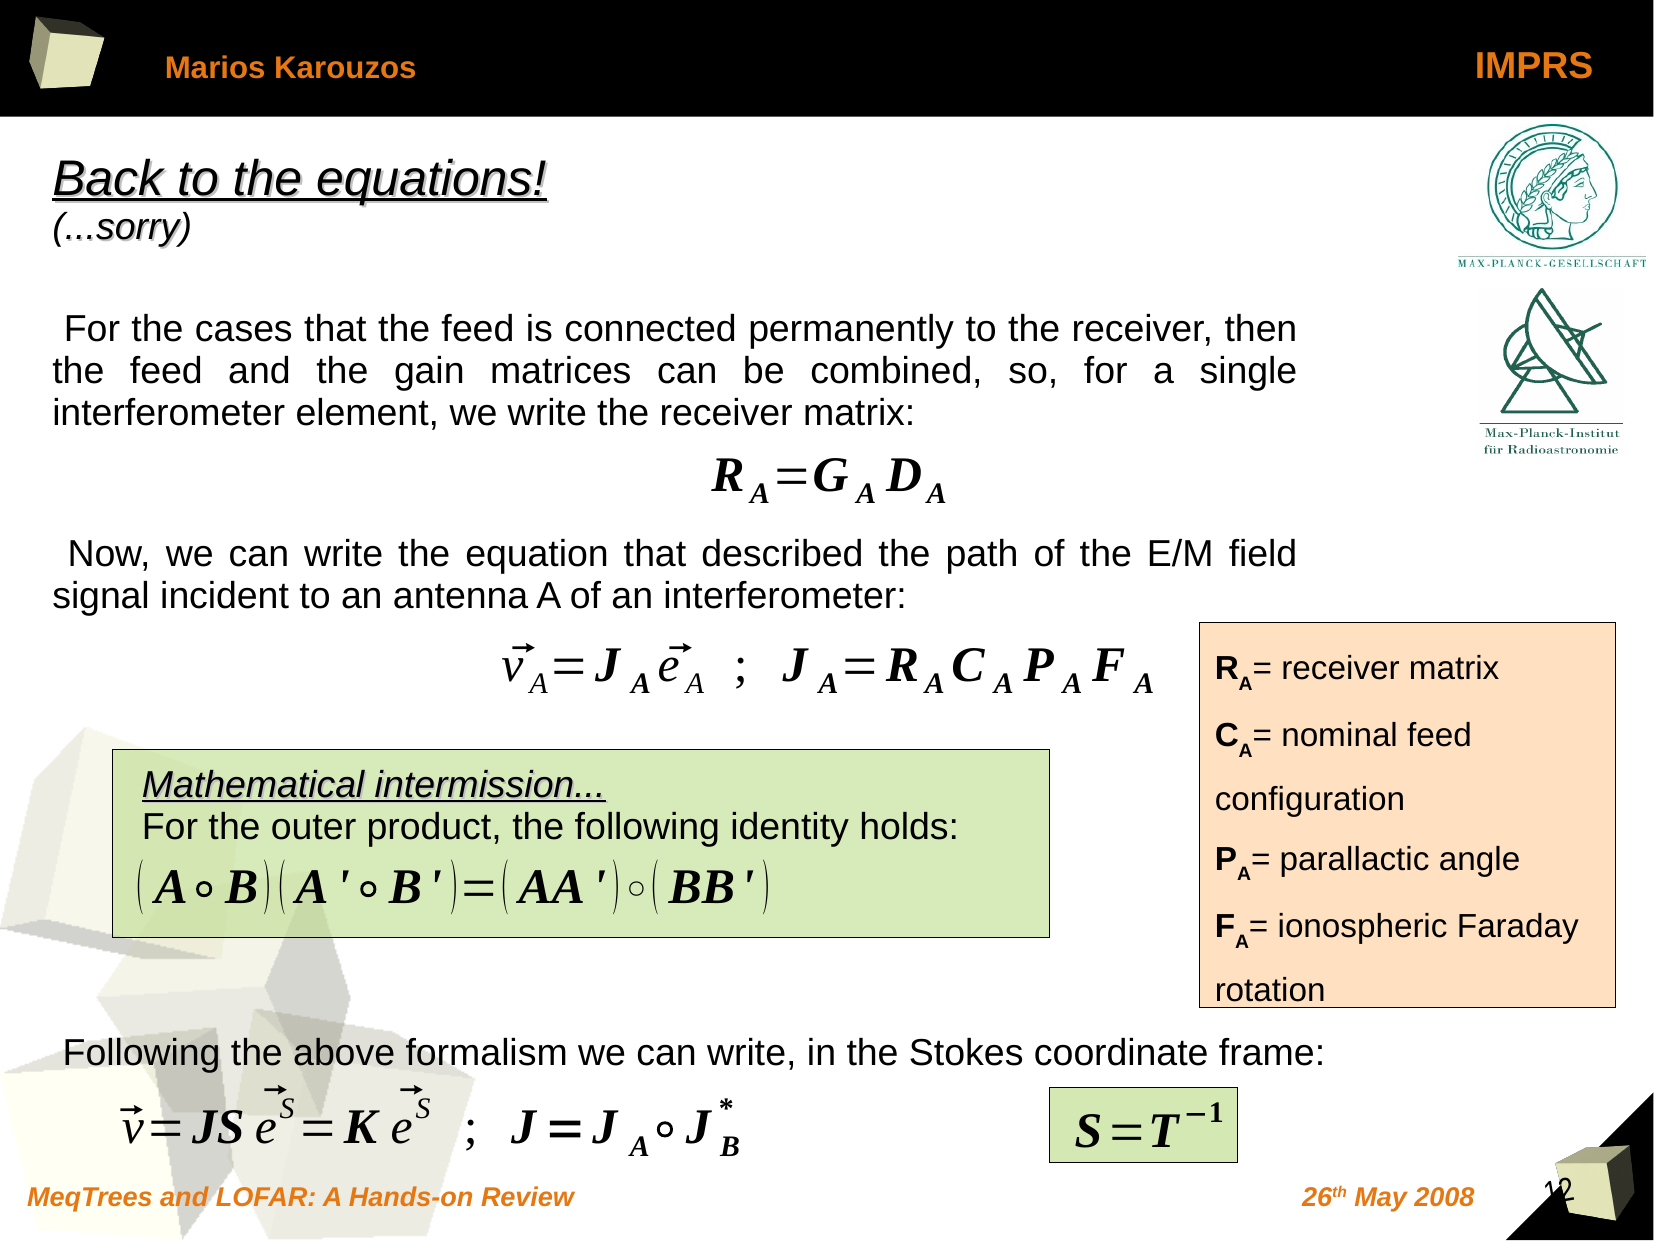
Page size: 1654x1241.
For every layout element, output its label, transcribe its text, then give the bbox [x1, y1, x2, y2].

text_box For the cases that the feed is connected permanently to the receiver, then the feed and the gain matrices can be combined, so, for a single interferometer element, we write the receiver matrix: [37, 300, 1313, 441]
text_box Mathematical intermission... For the outer product, the following identity holds: [127, 756, 1028, 855]
text_box [1049, 1087, 1238, 1163]
chart [700, 447, 954, 510]
text_box Marios Karouzos IMPRS [150, 37, 1613, 96]
text_box Now, we can write the equation that described the path of the E/M field signal incident to an antenna A of an interferometer: [37, 525, 1313, 624]
chart [1065, 1096, 1231, 1159]
picture [1458, 124, 1646, 267]
text_box [37, 749, 1163, 938]
chart [493, 637, 1160, 700]
picture [0, 726, 477, 1241]
chart [129, 856, 777, 918]
text_box Following the above formalism we can write, in the Stokes coordinate frame: [37, 1023, 1388, 1081]
chart [112, 1082, 747, 1163]
text_box Back to the equations! (...sorry) [37, 142, 1388, 255]
text_box RA= receiver matrix CA= nominal feed configuration PA= parallactic angle FA= ionospheric Faraday rotation [1200, 619, 1613, 1051]
picture [1478, 288, 1624, 454]
text_box MeqTrees and LOFAR: A Hands-on Review 26th May 2008 [12, 1174, 1588, 1222]
